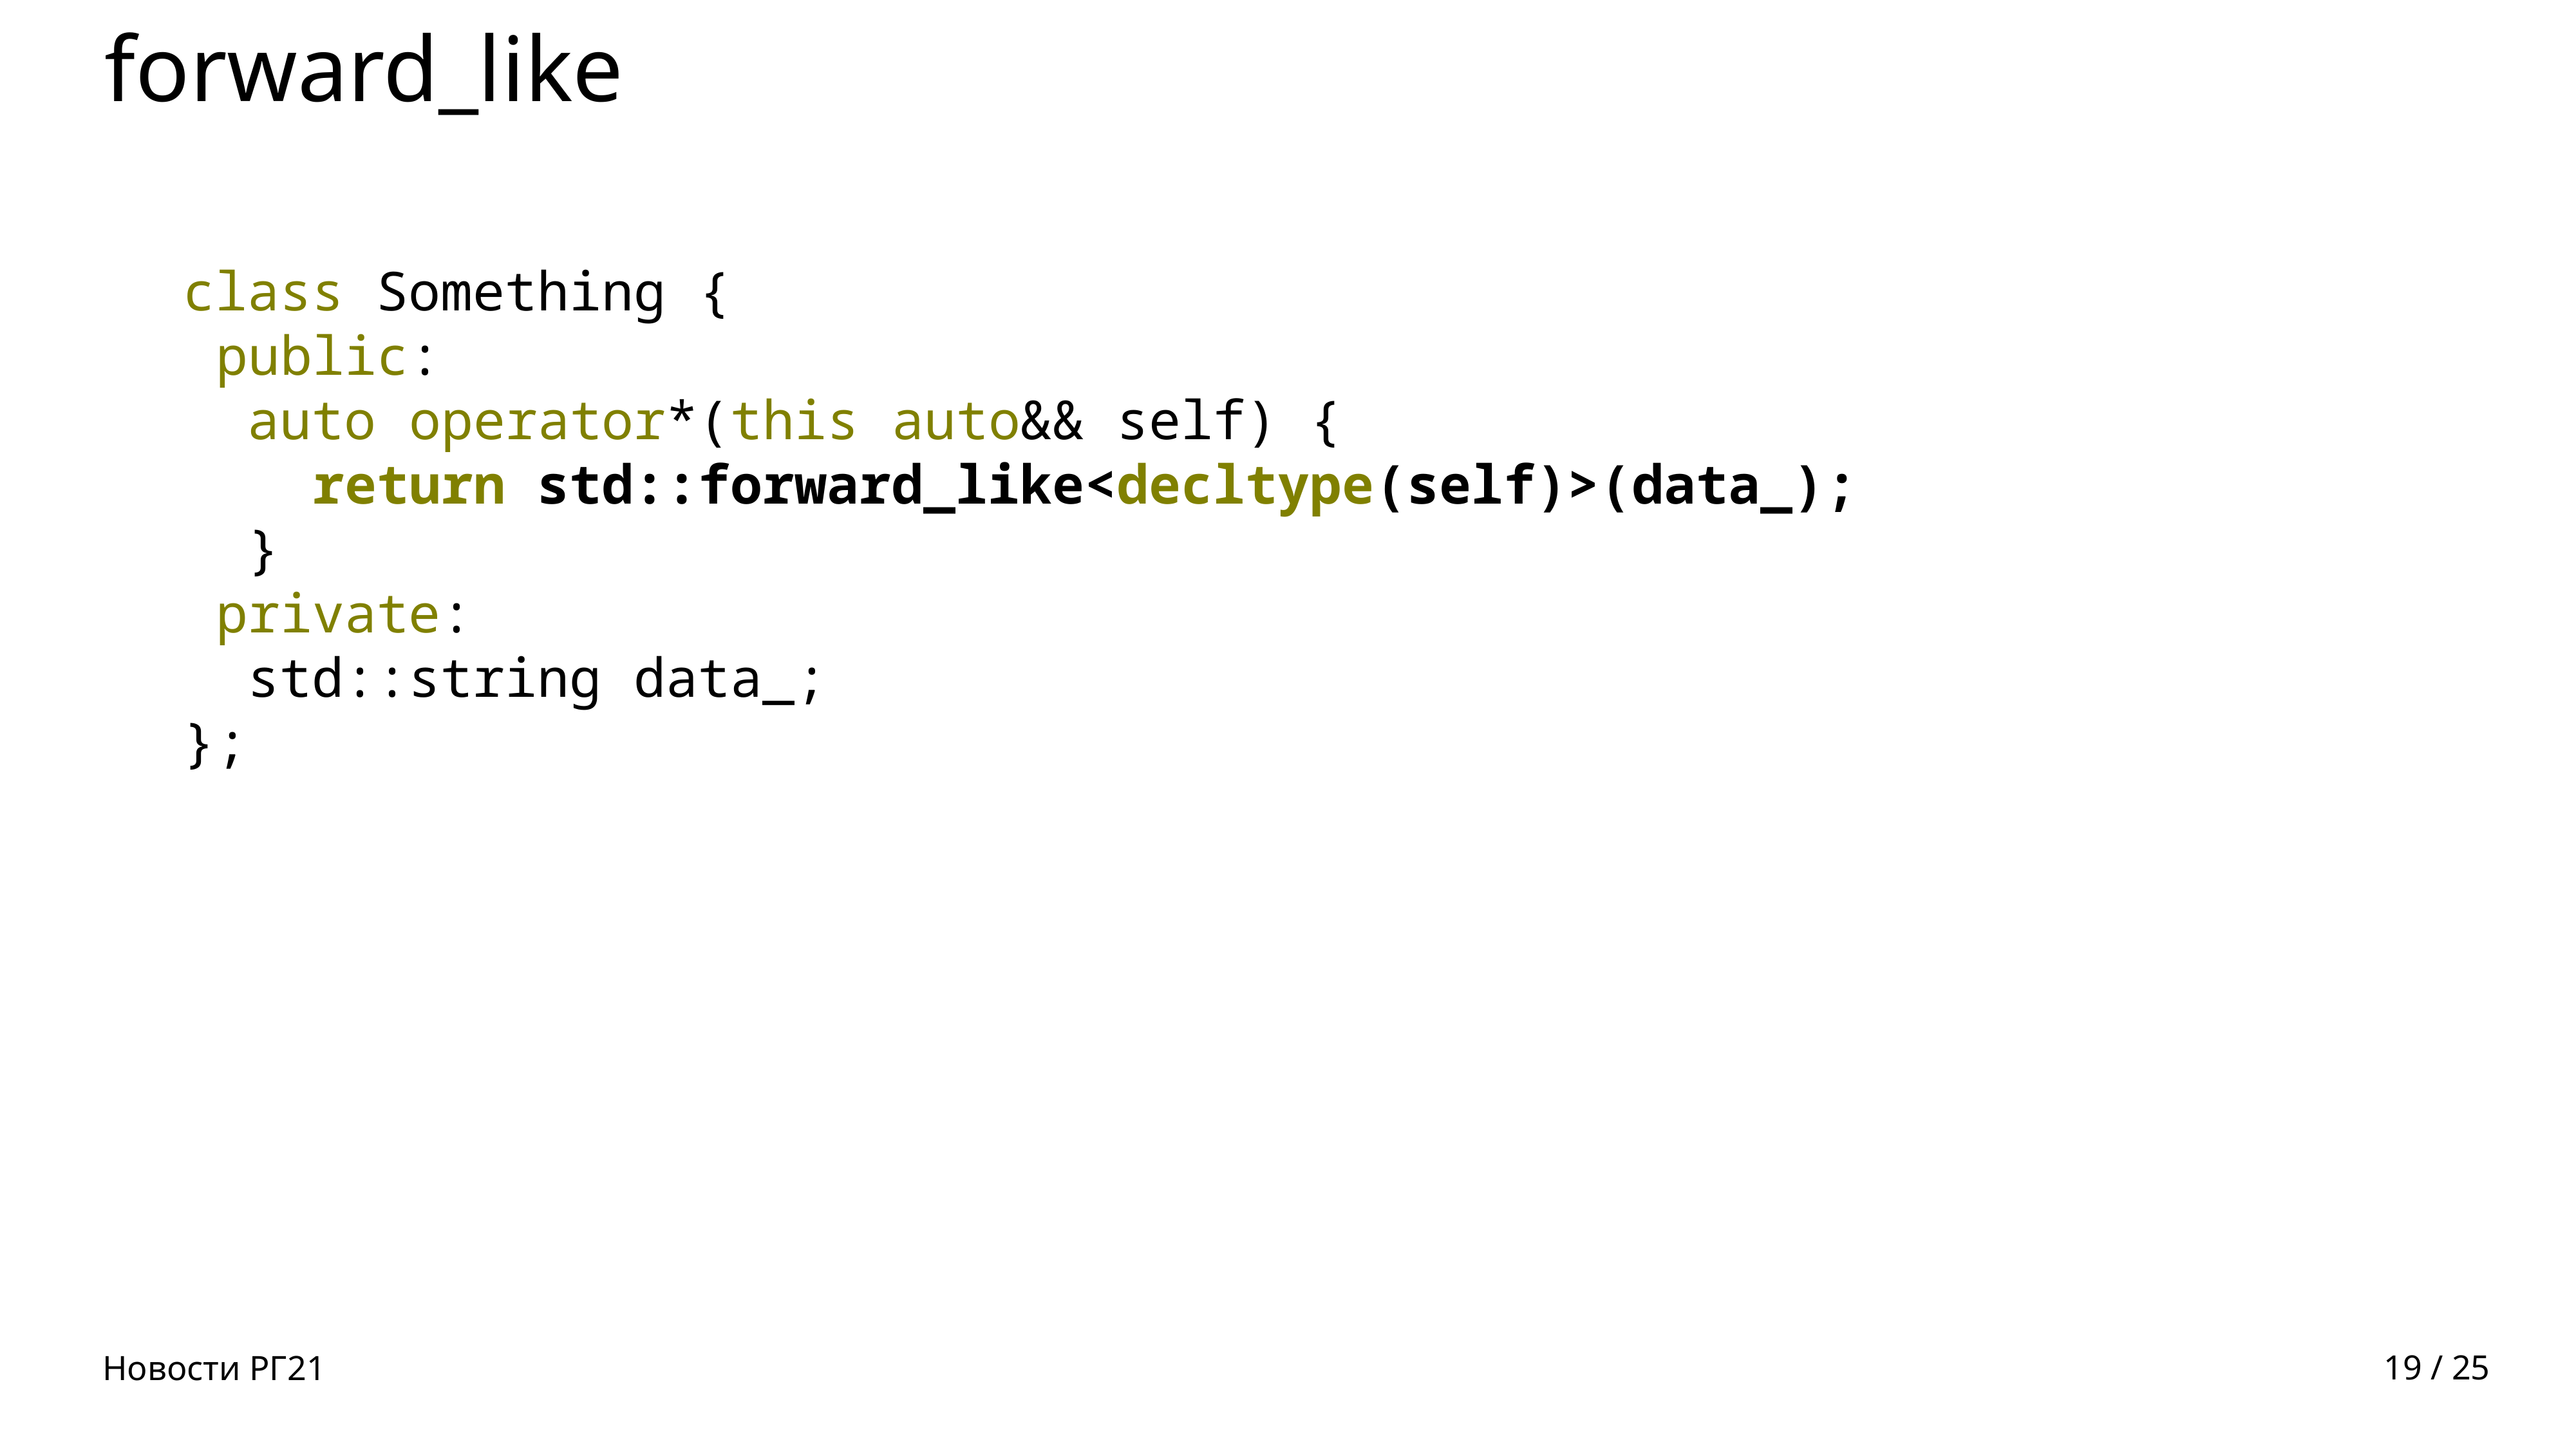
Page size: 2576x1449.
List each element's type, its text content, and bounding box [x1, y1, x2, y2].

list <number> / 25 [1403, 1338, 2500, 1393]
text_box class Something { public: auto operator*(this auto&& self) { return std::forward_like<decltype(self)>(data_); } private: std::string data_; }; [174, 188, 2410, 1259]
list Новости РГ21 [93, 1338, 1190, 1393]
title forward_like [95, 19, 2576, 155]
